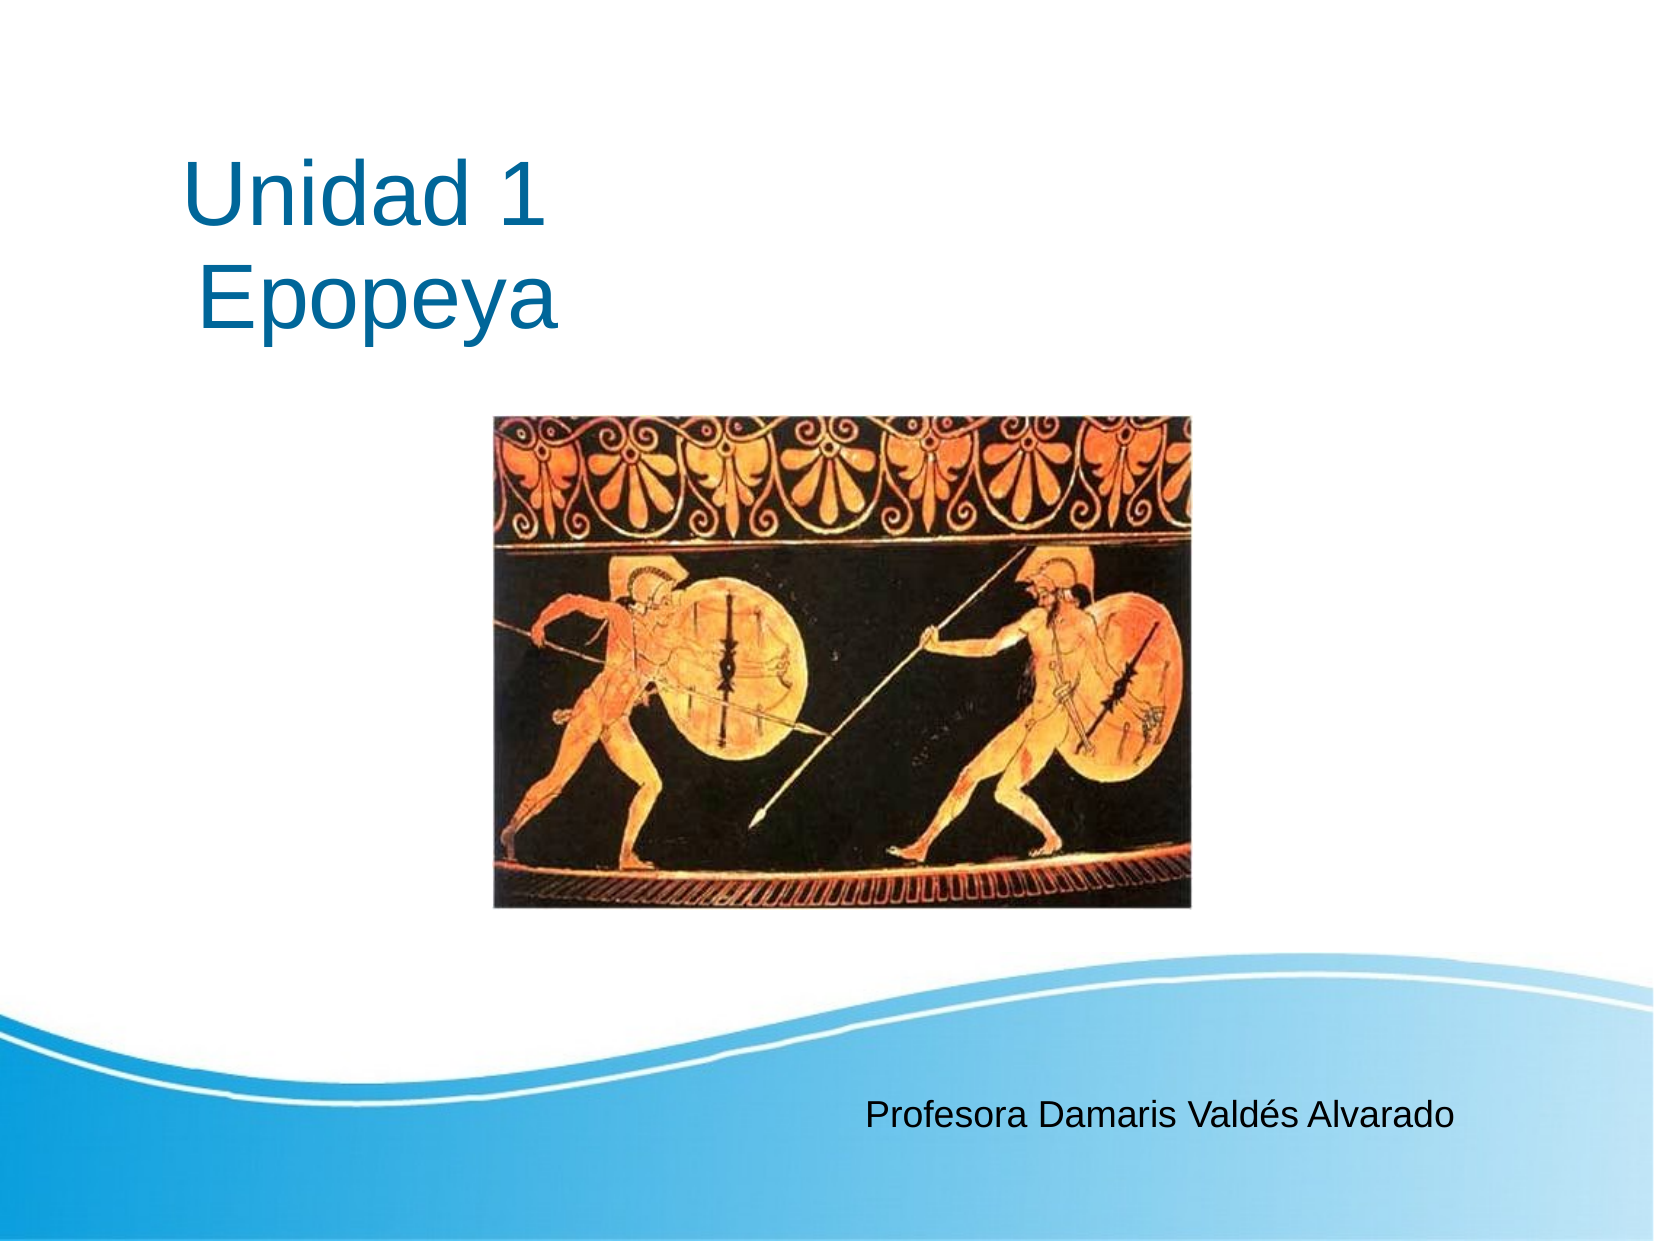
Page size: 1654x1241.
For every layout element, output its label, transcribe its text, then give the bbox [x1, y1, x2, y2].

title Unidad 1 Epopeya [0, 141, 1123, 349]
text_box Profesora Damaris Valdés Alvarado [850, 1086, 1607, 1144]
picture [492, 415, 1193, 910]
picture [0, 952, 1654, 1241]
